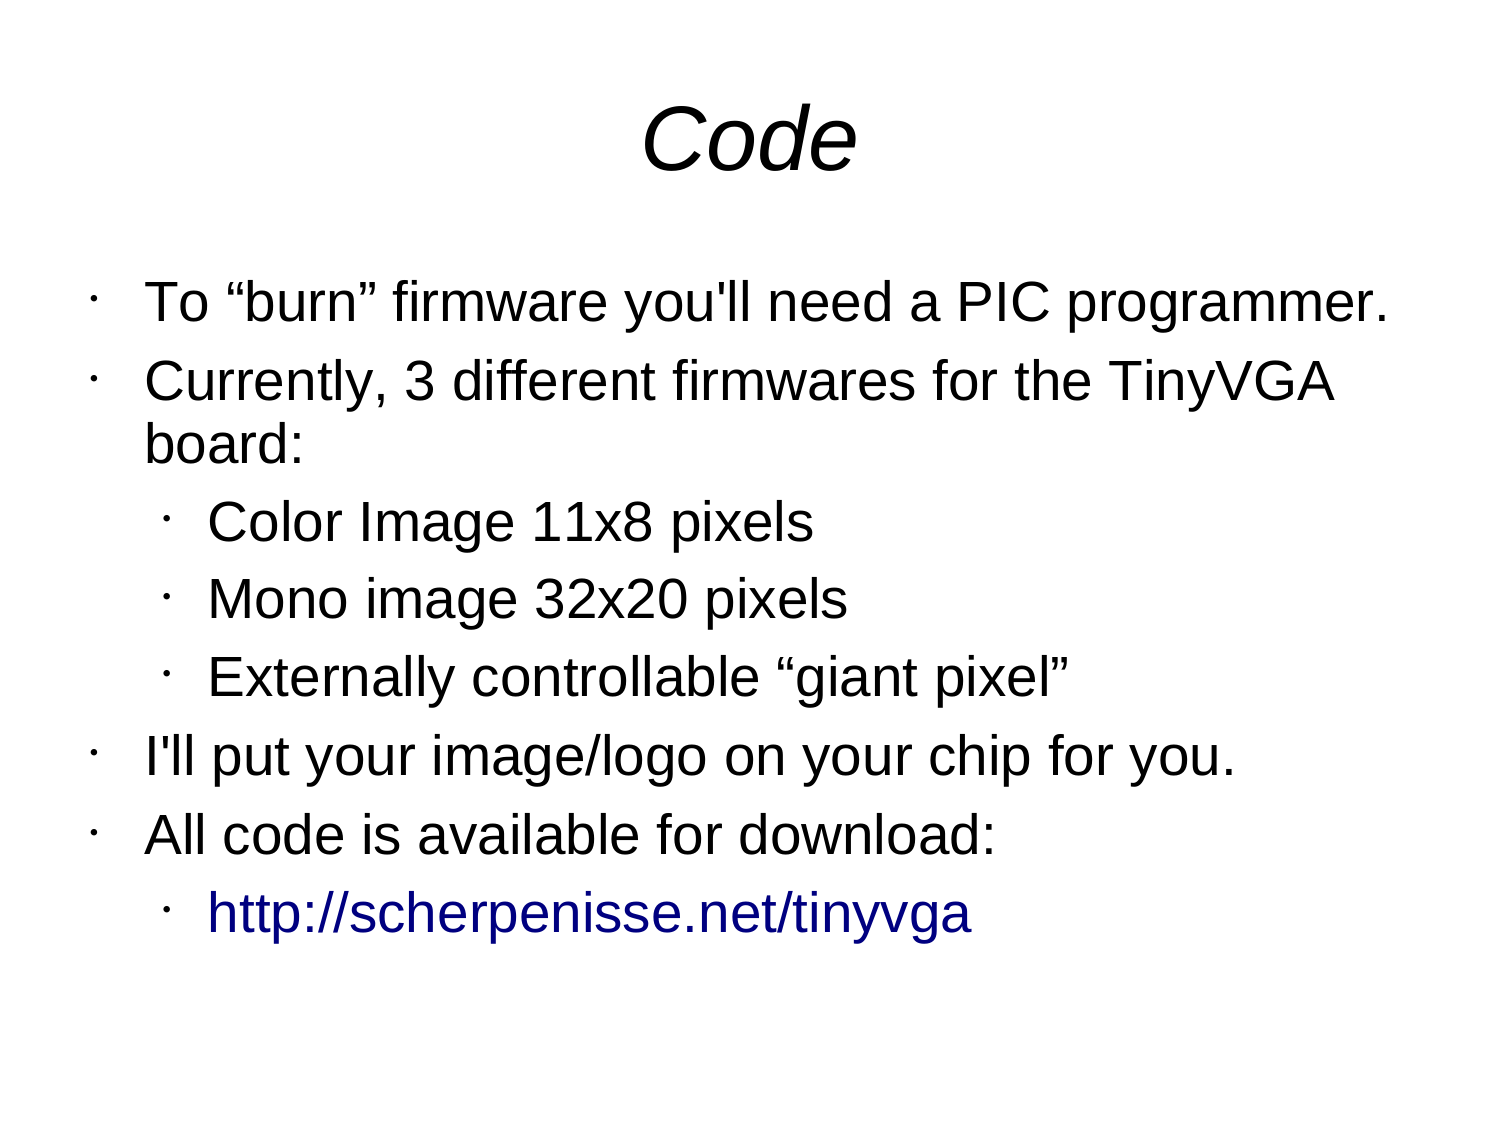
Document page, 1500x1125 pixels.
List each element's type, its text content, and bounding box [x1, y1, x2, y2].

list To “burn” firmware you'll need a PIC programmer. Currently, 3 different firmwares for the TinyVGA board: Color Image 11x8 pixels Mono image 32x20 pixels Externally controllable “giant pixel” I'll put your image/logo on your chip for you. All code is available for download: http://scherpenisse.net/tinyvga [75, 262, 1426, 1005]
title Code [75, 37, 1426, 241]
